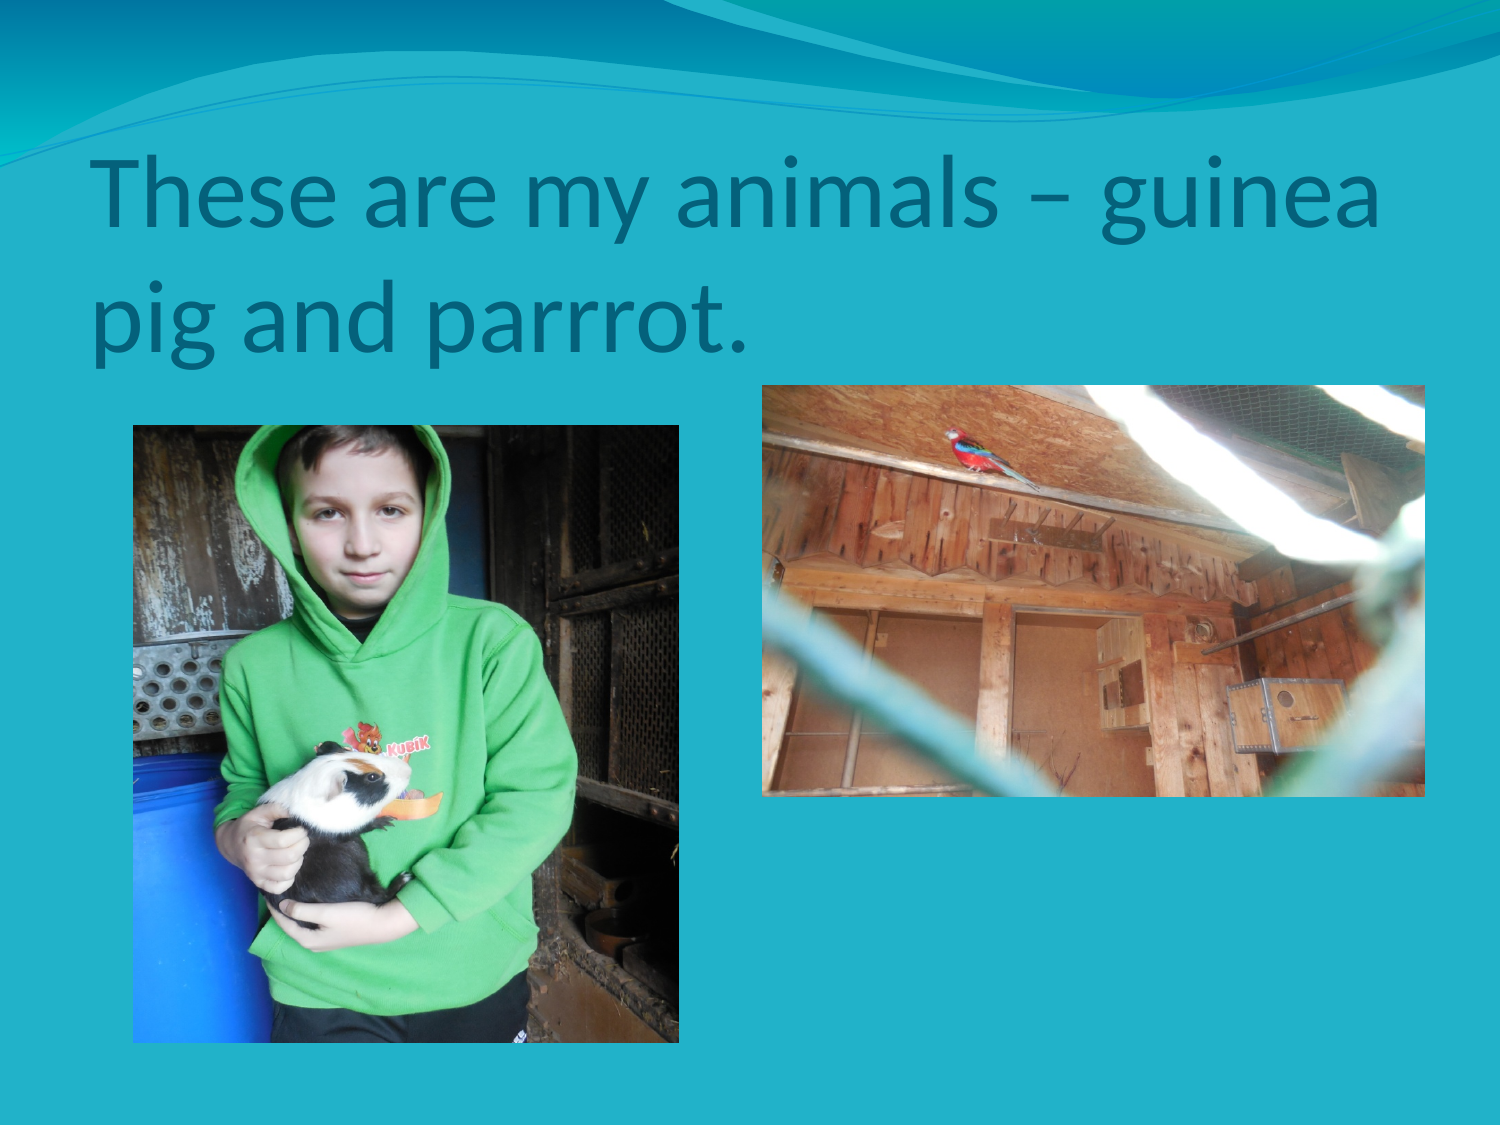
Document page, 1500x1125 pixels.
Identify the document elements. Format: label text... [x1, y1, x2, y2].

picture [133, 425, 679, 1043]
title These are my animals – guinea pig and parrrot. [75, 115, 1425, 303]
picture [762, 385, 1425, 797]
